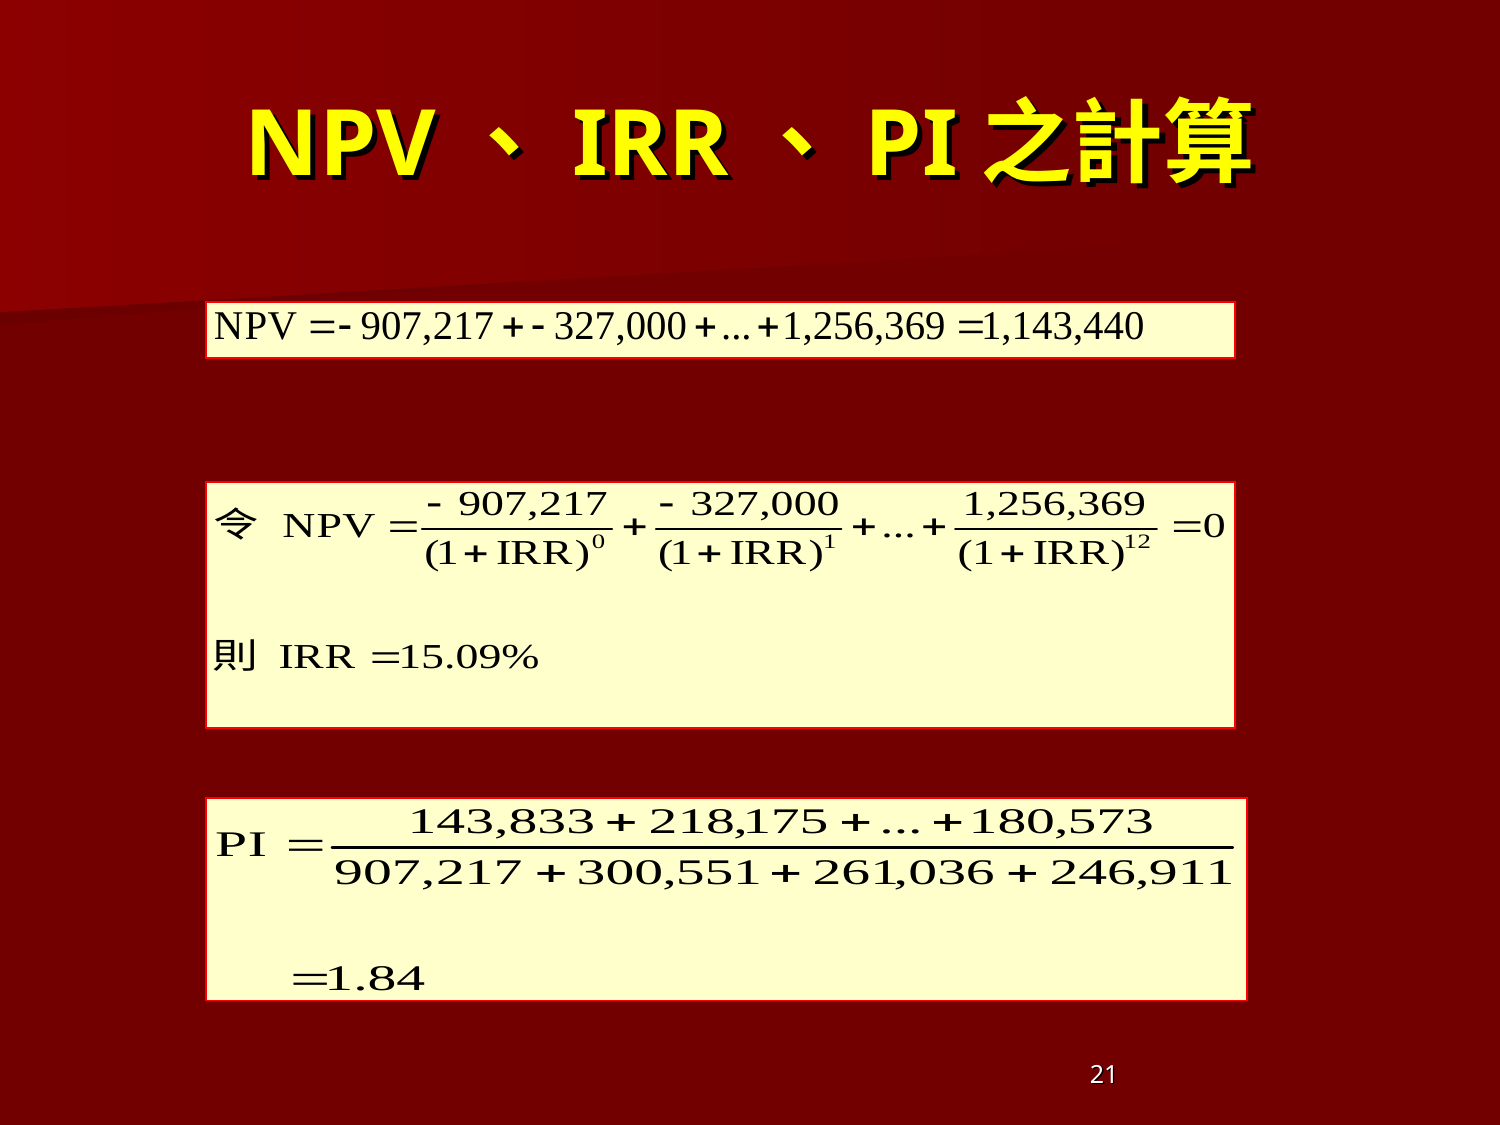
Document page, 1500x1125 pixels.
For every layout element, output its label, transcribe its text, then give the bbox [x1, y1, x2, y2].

chart [206, 482, 1235, 728]
chart [206, 302, 1235, 358]
text_box [1074, 1025, 1426, 1101]
title NPV、IRR、PI之計算 [75, 45, 1426, 233]
chart [206, 798, 1247, 1000]
